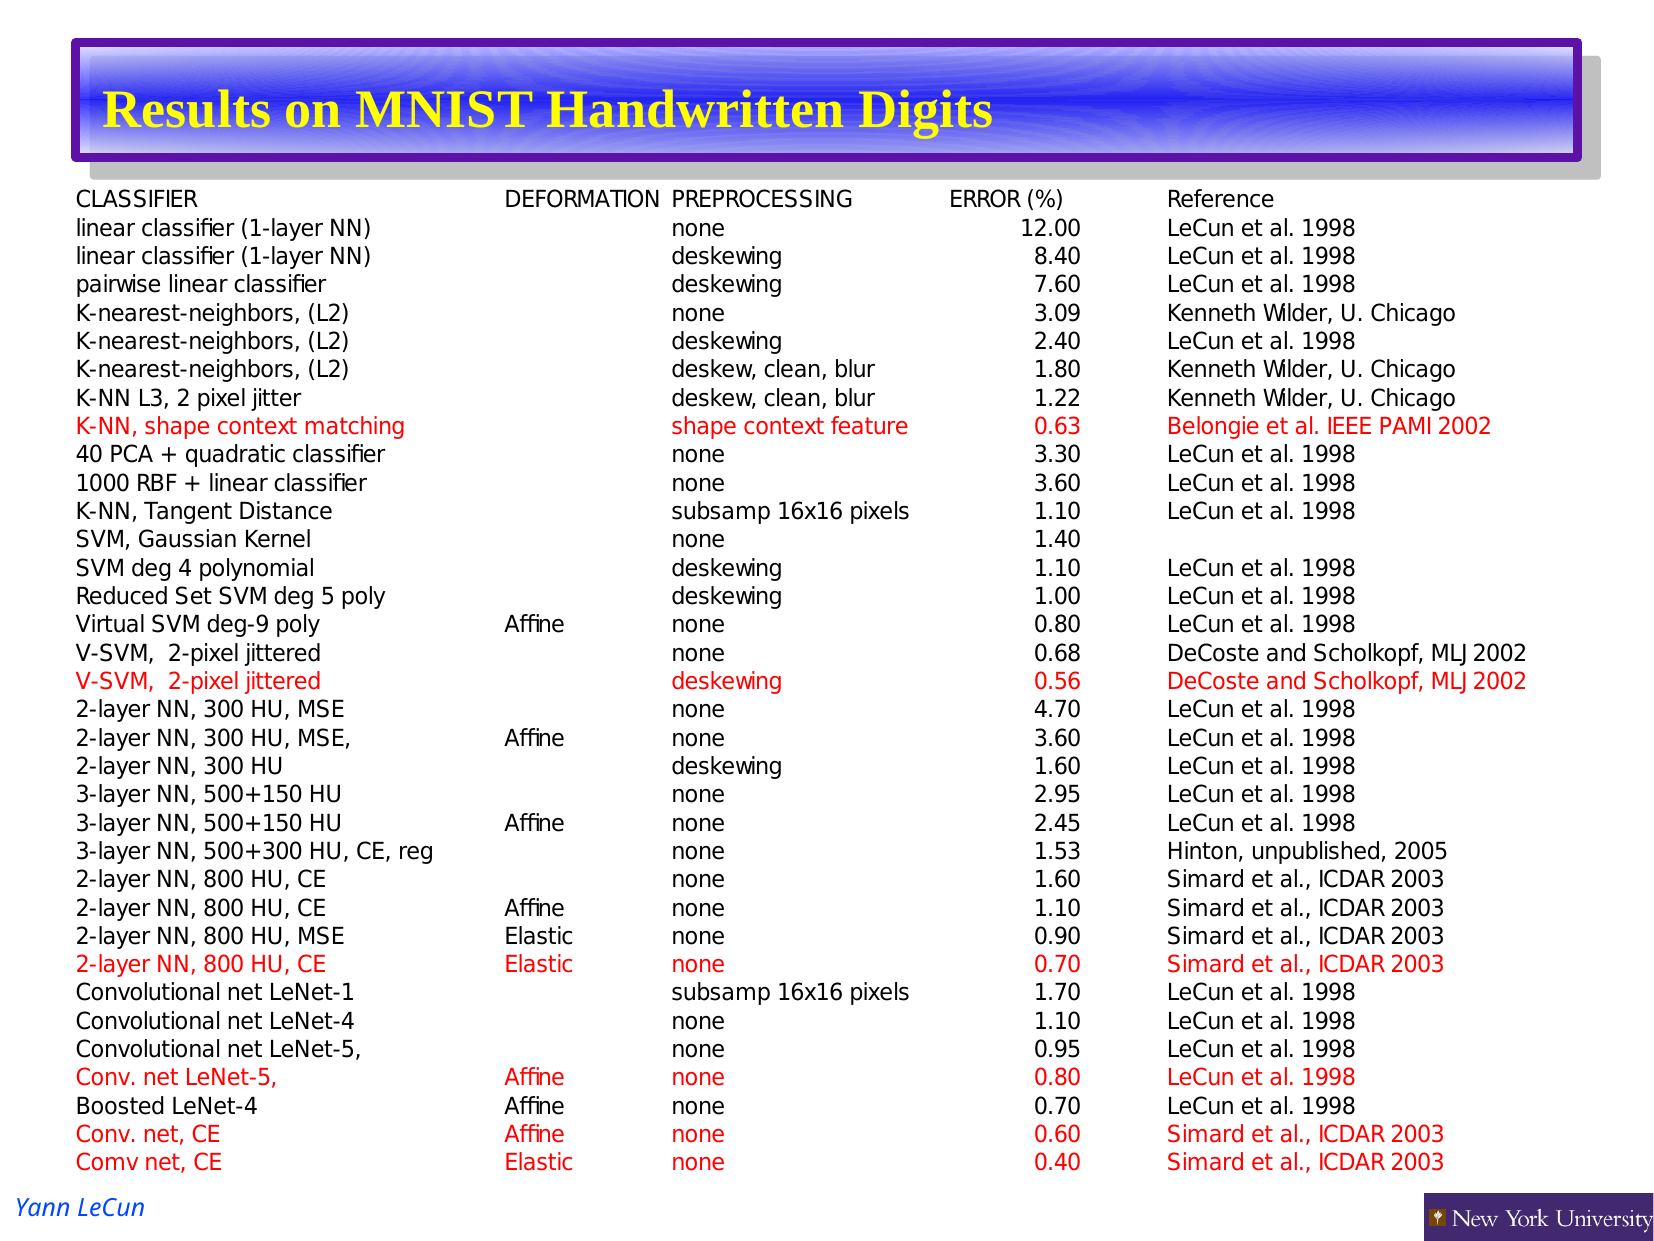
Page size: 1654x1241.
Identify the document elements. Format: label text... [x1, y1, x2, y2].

chart [73, 187, 1569, 1182]
picture [1424, 1193, 1654, 1241]
title Results on MNIST Handwritten Digits [75, 42, 1578, 158]
